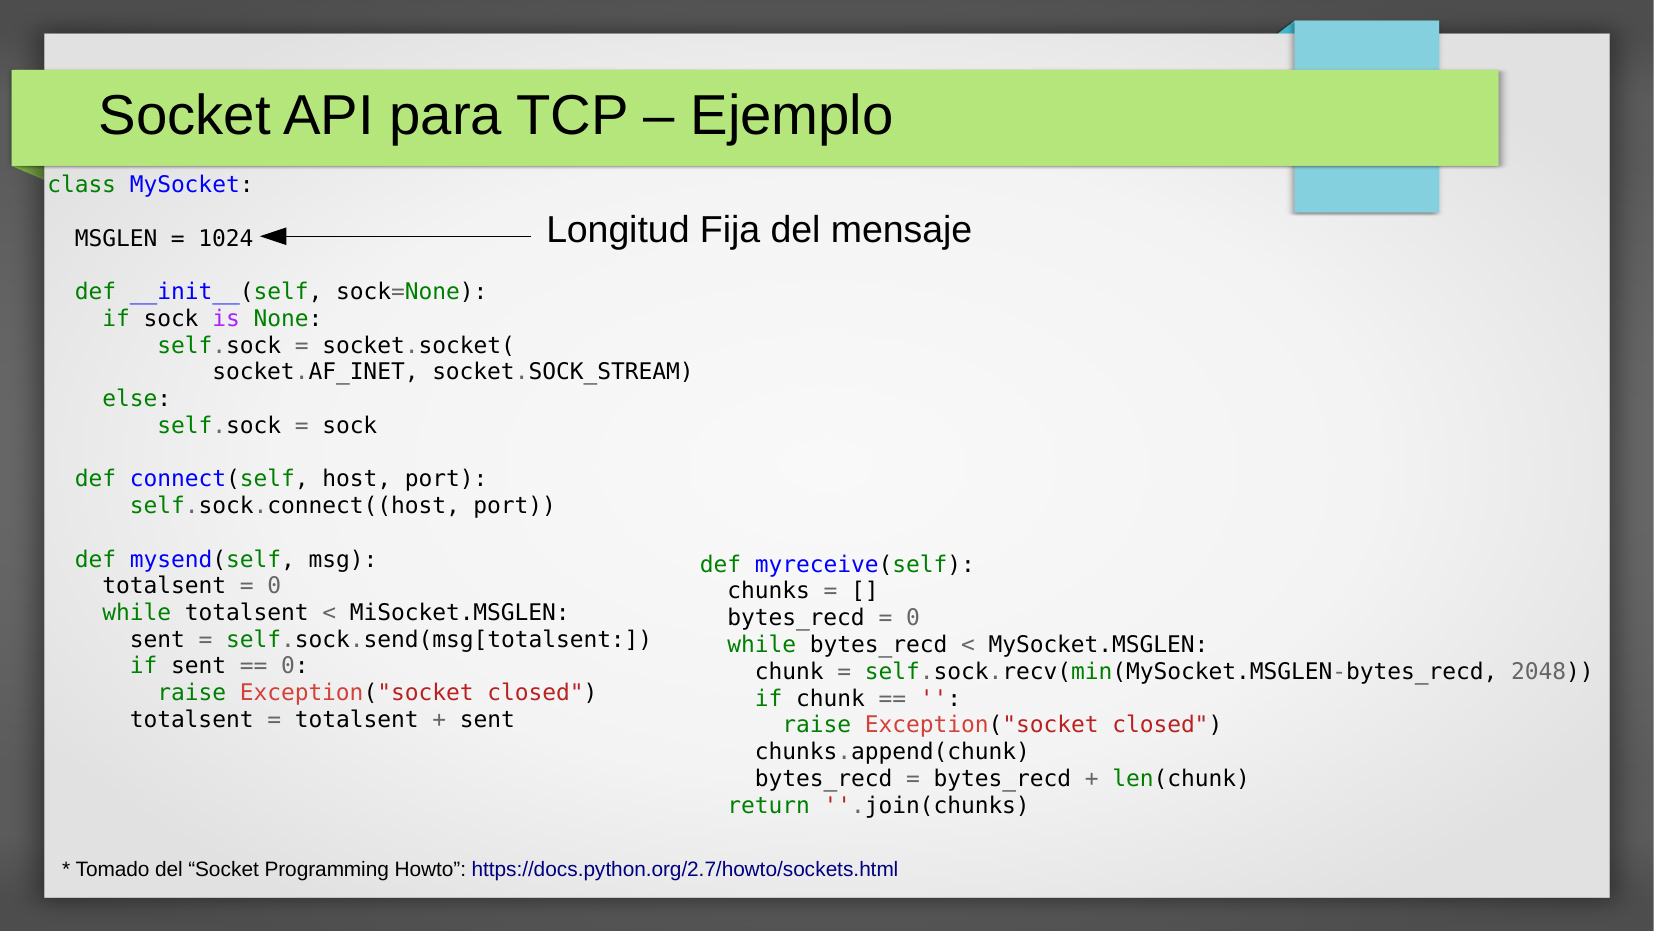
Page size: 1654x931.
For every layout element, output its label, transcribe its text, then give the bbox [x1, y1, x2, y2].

subtitle class MySocket: MSGLEN = 1024 def __init__(self, sock=None): if sock is None: self.sock = socket.socket( socket.AF_INET, socket.SOCK_STREAM) else: self.sock = sock def connect(self, host, port): self.sock.connect((host, port)) def mysend(self, msg): totalsent = 0 while totalsent < MiSocket.MSGLEN: sent = self.sock.send(msg[totalsent:]) if sent == 0: raise Exception("socket closed") totalsent = totalsent + sent [47, 171, 839, 850]
text_box * Tomado del “Socket Programming Howto”: https://docs.python.org/2.7/howto/sockets.html [47, 850, 934, 898]
picture [0, 0, 1654, 931]
title Socket API para TCP – Ejemplo [82, 70, 1264, 160]
text_box def myreceive(self): chunks = [] bytes_recd = 0 while bytes_recd < MySocket.MSGLEN: chunk = self.sock.recv(min(MySocket.MSGLEN-bytes_recd, 2048)) if chunk == '': raise Exception("socket closed") chunks.append(chunk) bytes_recd = bytes_recd + len(chunk) return ''.join(chunks) [685, 490, 1642, 853]
text_box Longitud Fija del mensaje [531, 200, 1134, 258]
